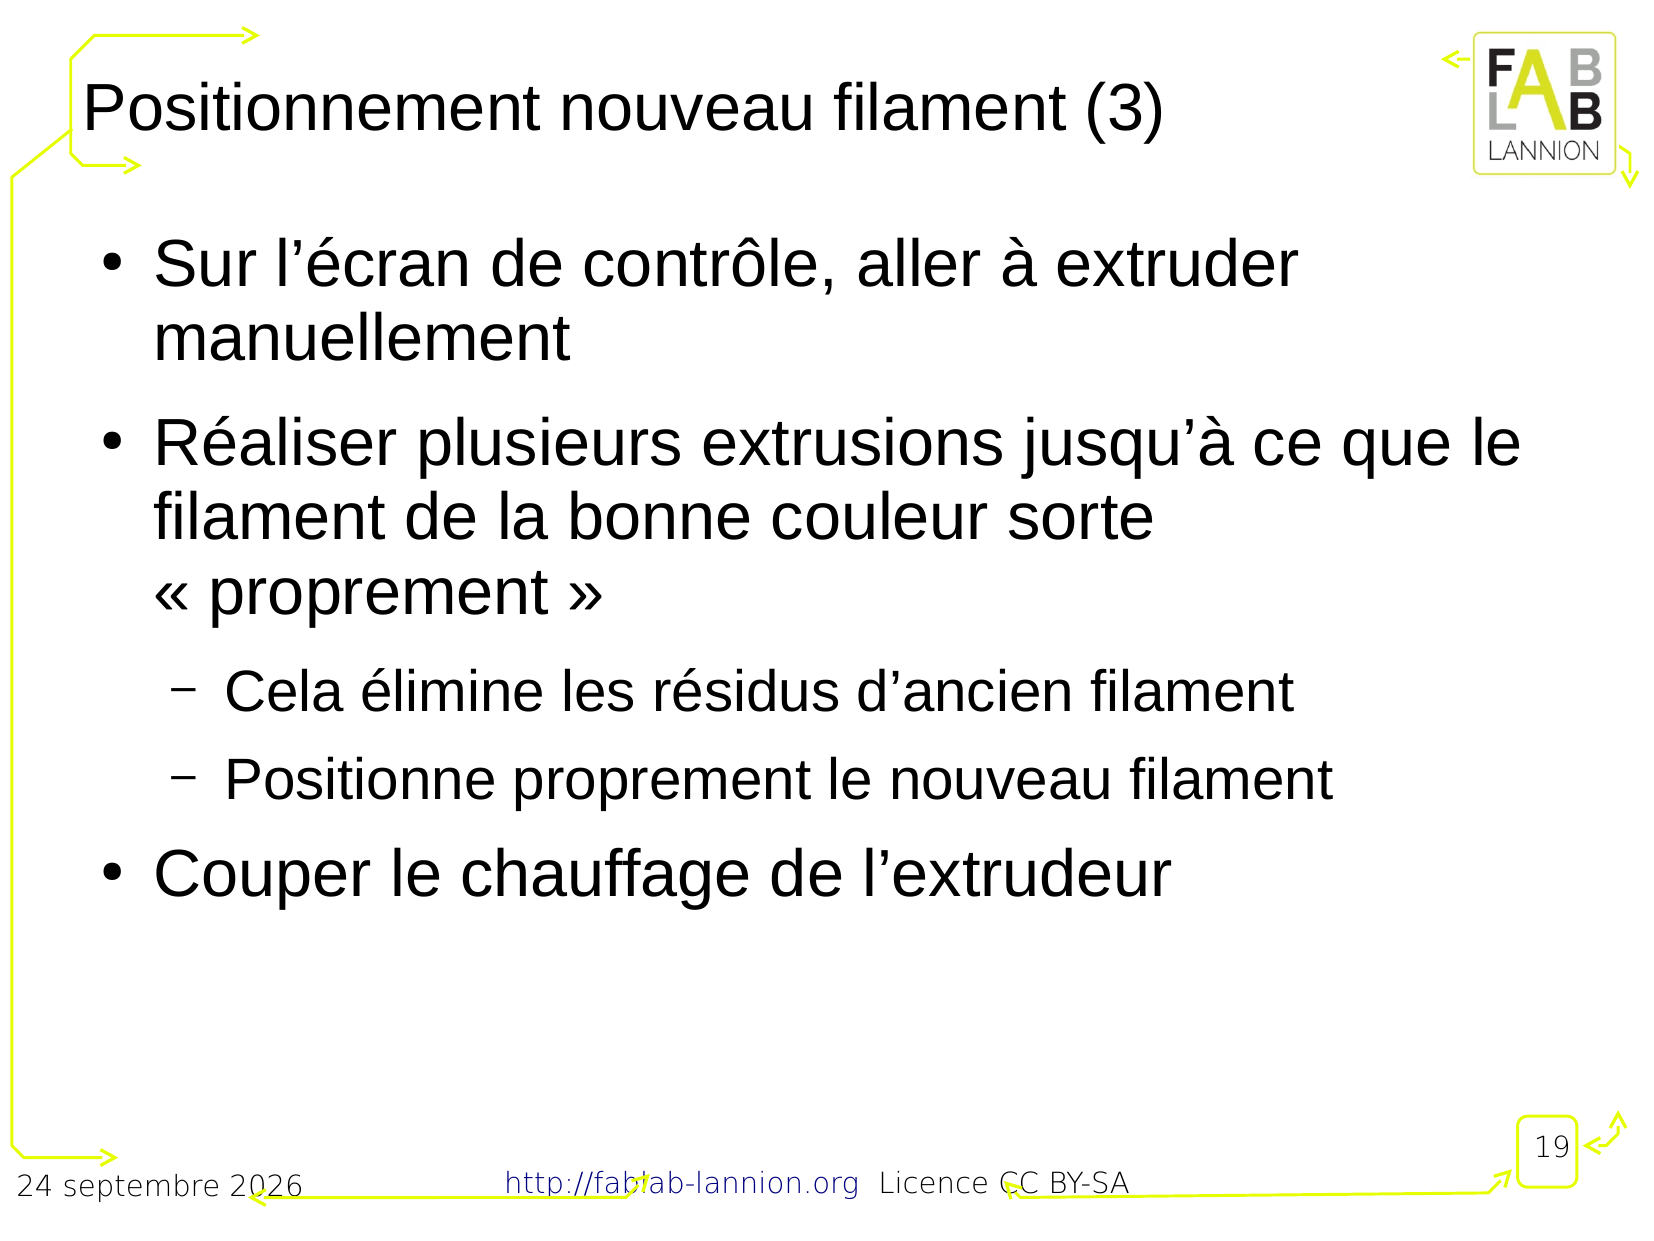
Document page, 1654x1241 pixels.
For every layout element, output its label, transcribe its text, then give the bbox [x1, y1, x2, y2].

list Sur l’écran de contrôle, aller à extruder manuellement Réaliser plusieurs extrusions jusqu’à ce que le filament de la bonne couleur sorte « proprement » Cela élimine les résidus d’ancien filament Positionne proprement le nouveau filament Couper le chauffage de l’extrudeur [82, 225, 1571, 945]
picture [1470, 29, 1619, 178]
title Positionnement nouveau filament (3) [82, 49, 1441, 166]
